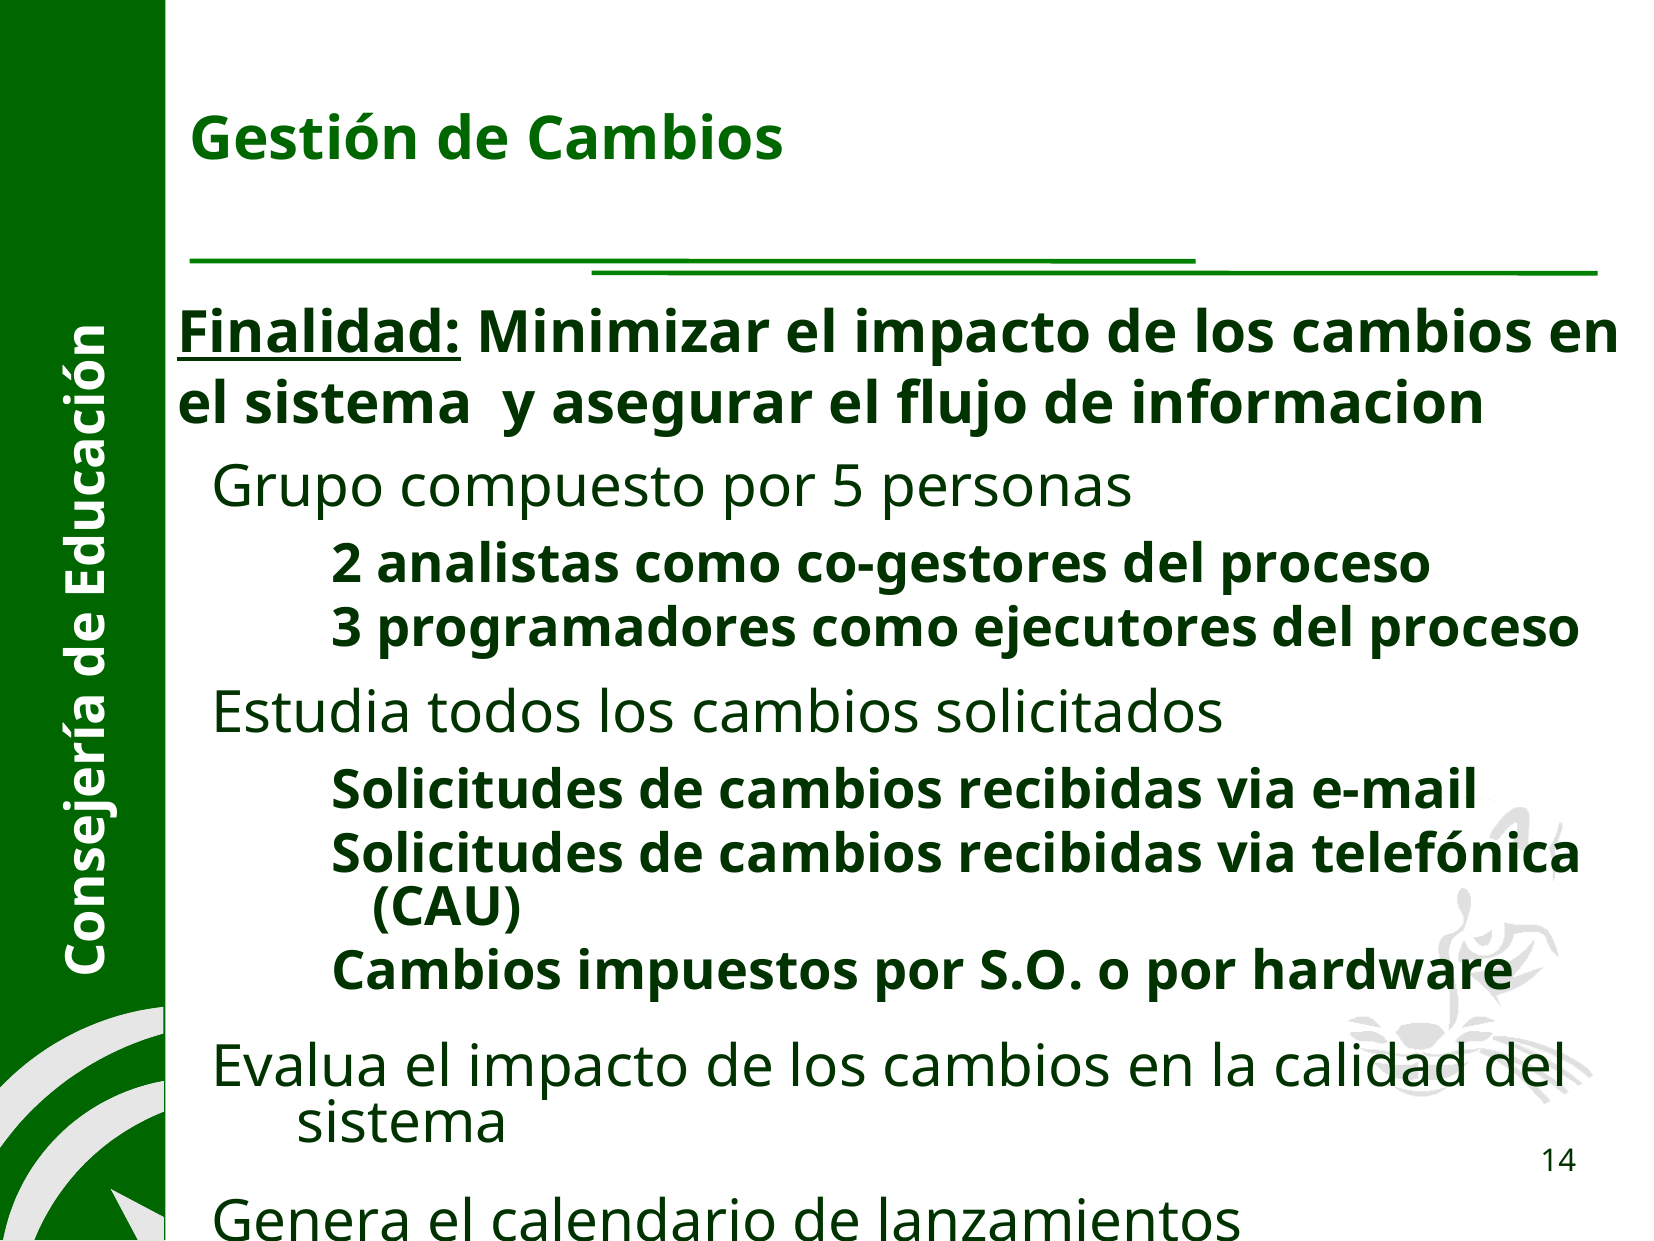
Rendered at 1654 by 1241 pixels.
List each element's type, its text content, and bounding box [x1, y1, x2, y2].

title Gestión de Cambios [189, 64, 1594, 219]
list Finalidad: Minimizar el impacto de los cambios en el sistema y asegurar el flujo de informacion Grupo compuesto por 5 personas 2 analistas como co-gestores del proceso 3 programadores como ejecutores del proceso Estudia todos los cambios solicitados Solicitudes de cambios recibidas via e-mail Solicitudes de cambios recibidas via telefónica (CAU) Cambios impuestos por S.O. o por hardware Evalua el impacto de los cambios en la calidad del sistema Genera el calendario de lanzamientos (modificaciones) Publica toda la información a toda la organización [177, 295, 1654, 1187]
